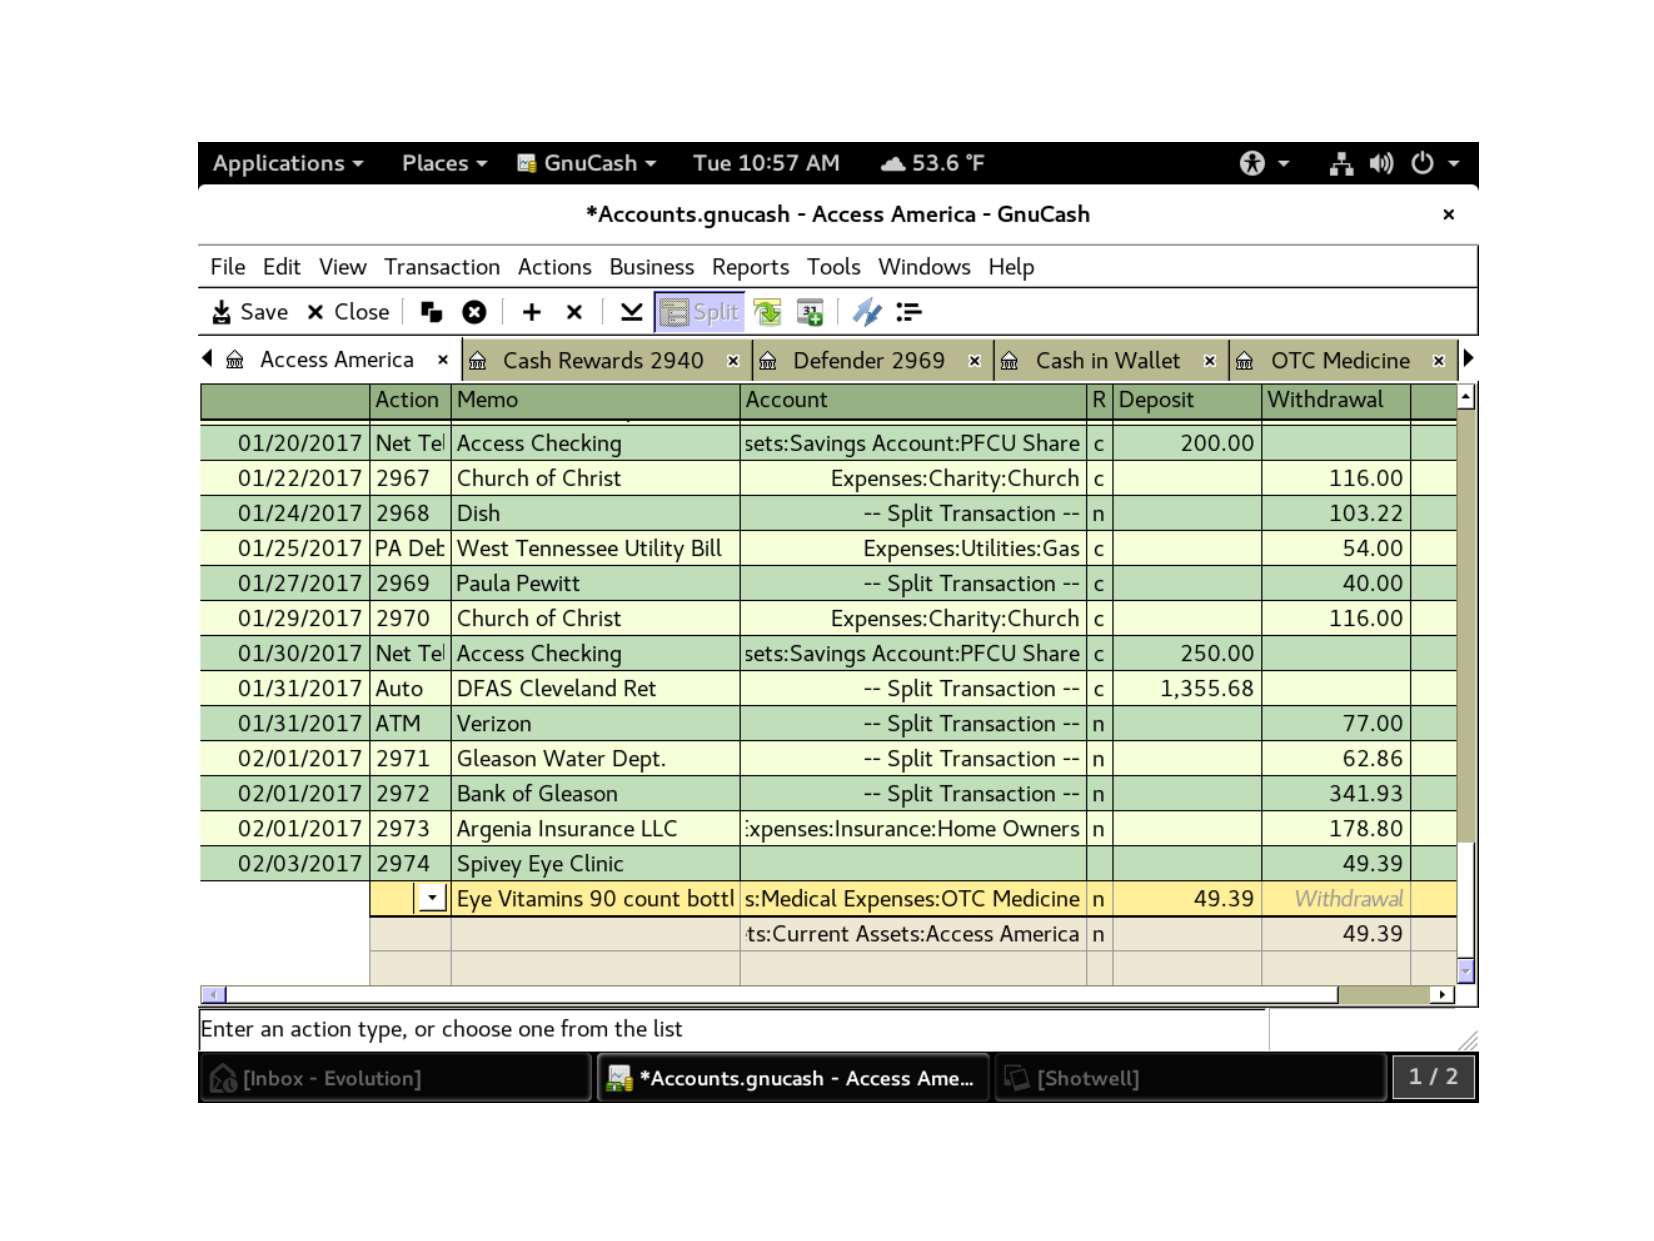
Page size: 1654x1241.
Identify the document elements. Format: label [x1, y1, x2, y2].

picture [198, 142, 1479, 1103]
